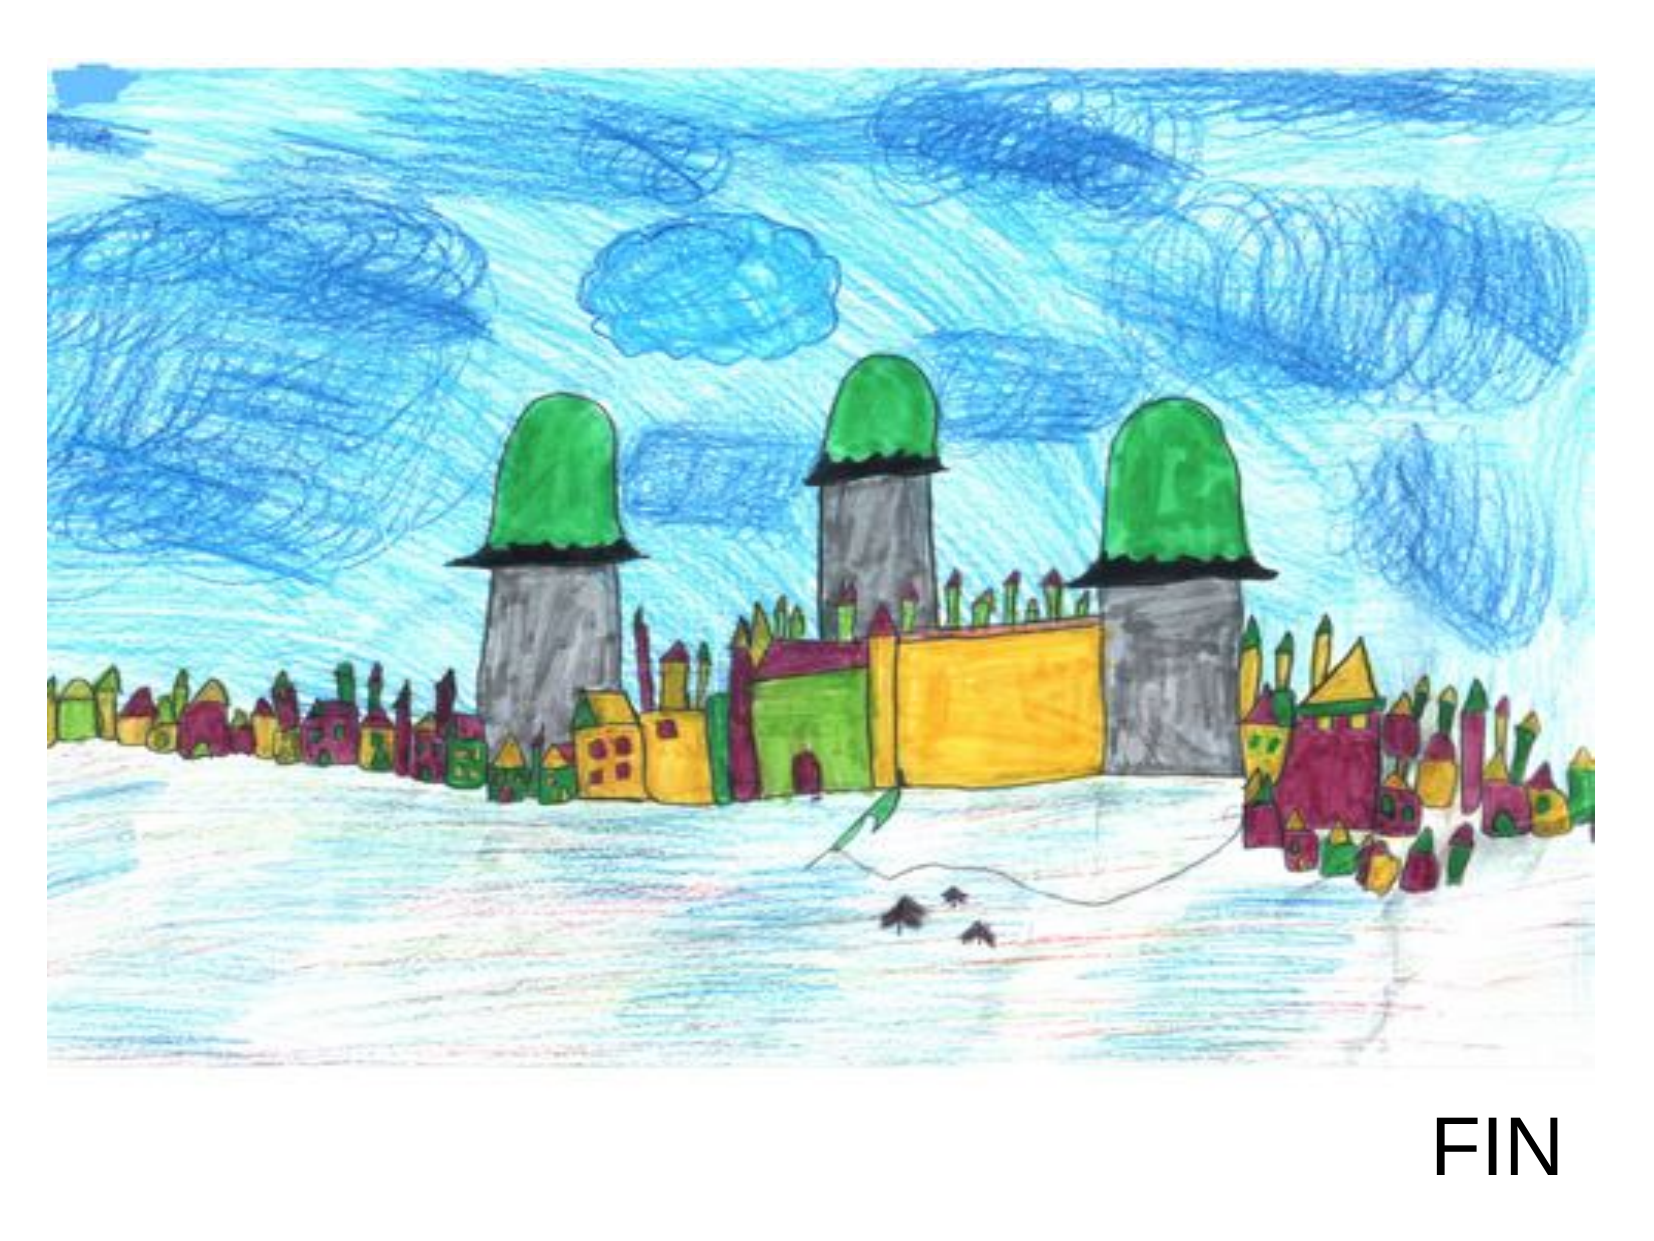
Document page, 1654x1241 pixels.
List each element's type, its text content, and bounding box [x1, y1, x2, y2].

picture [47, 58, 1595, 1093]
text_box FIN [1415, 1092, 1580, 1201]
